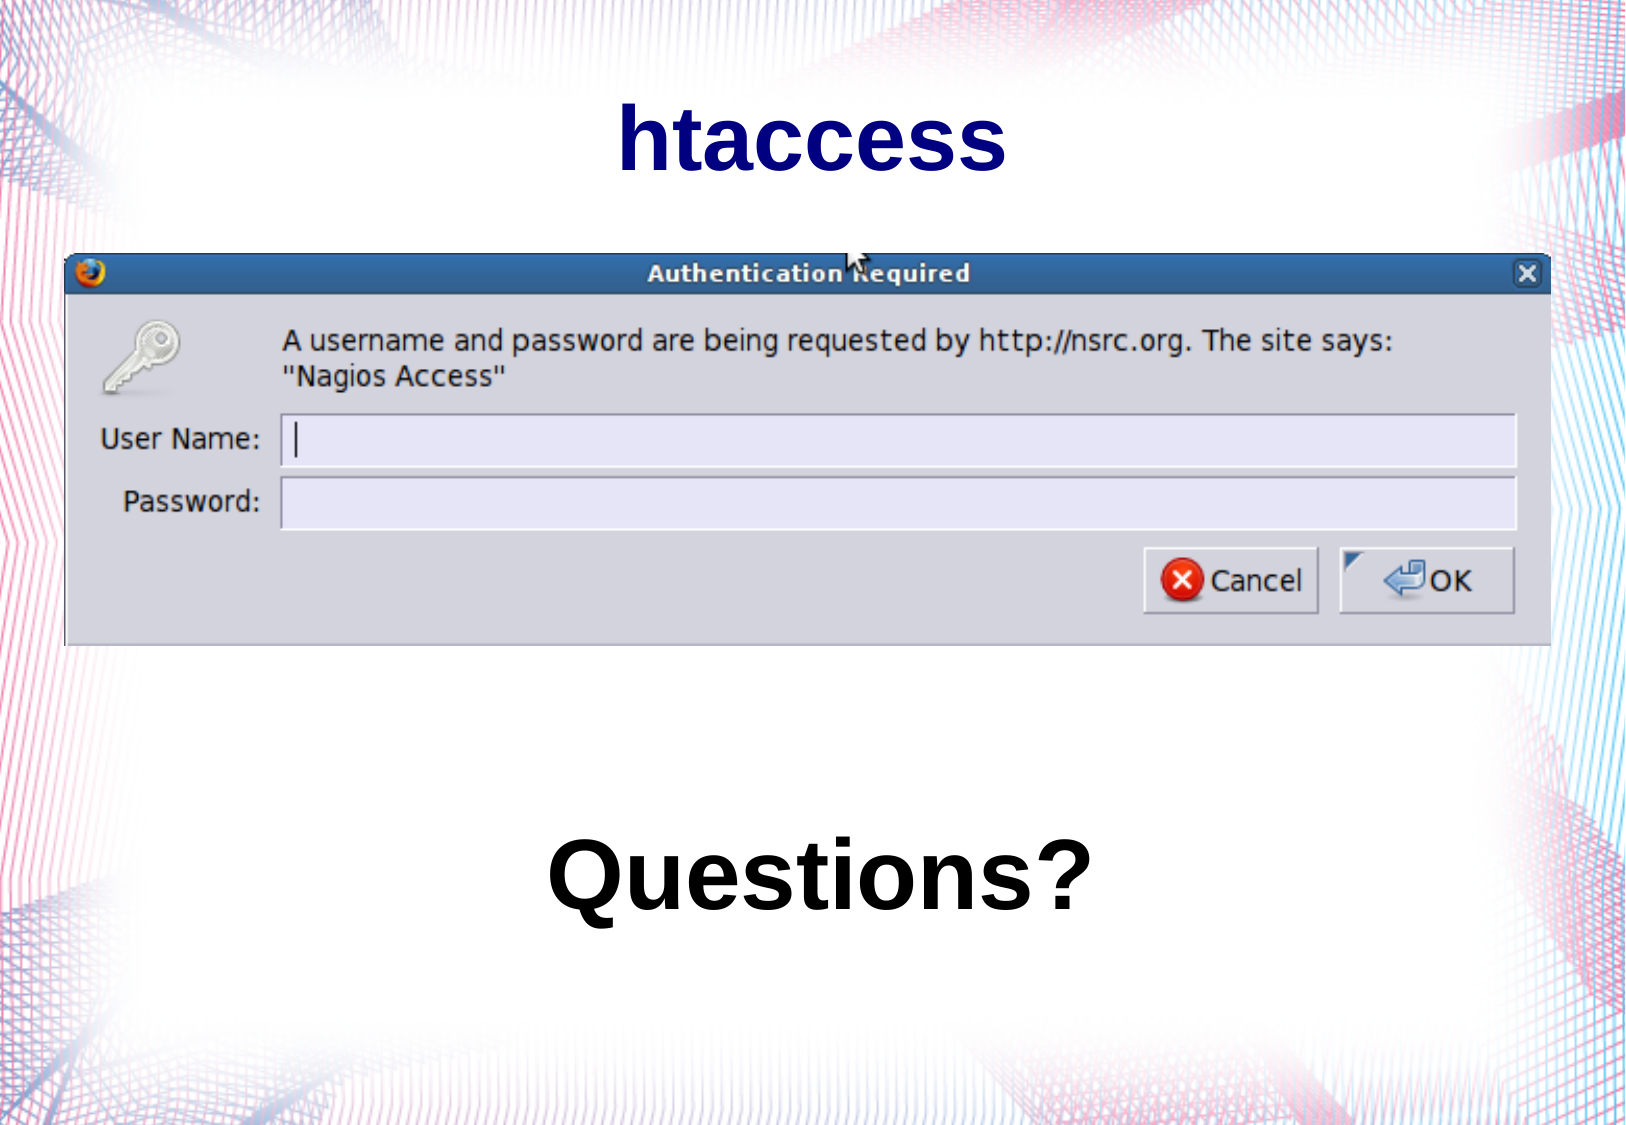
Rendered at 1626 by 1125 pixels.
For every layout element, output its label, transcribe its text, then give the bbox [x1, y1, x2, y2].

title htaccess [81, 44, 1544, 233]
text_box Questions? [112, 809, 1530, 936]
picture [0, 0, 1626, 1125]
